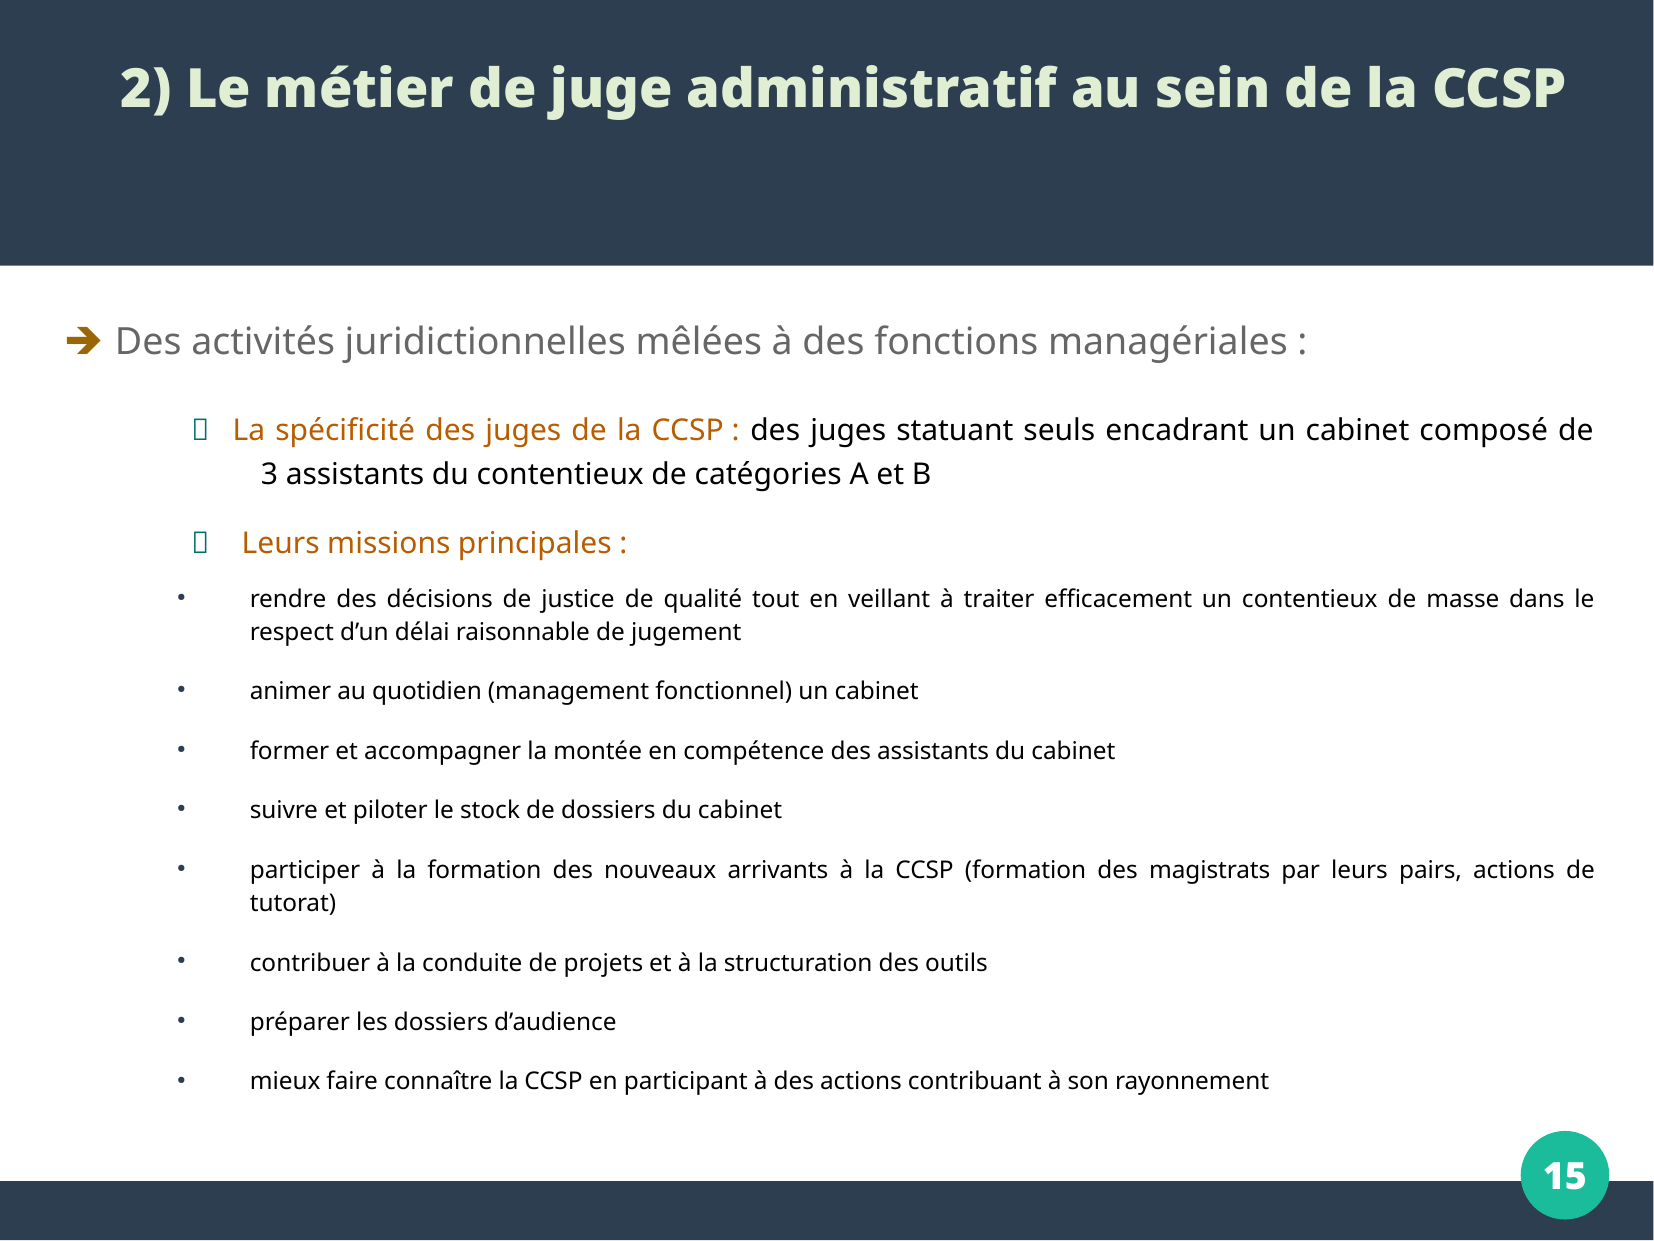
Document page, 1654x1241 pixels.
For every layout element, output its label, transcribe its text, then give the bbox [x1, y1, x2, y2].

list  Des activités juridictionnelles mêlées à des fonctions managériales :  La spécificité des juges de la CCSP : des juges statuant seuls encadrant un cabinet composé de 3 assistants du contentieux de catégories A et B  Leurs missions principales : rendre des décisions de justice de qualité tout en veillant à traiter efficacement un contentieux de masse dans le respect d’un délai raisonnable de jugement animer au quotidien (management fonctionnel) un cabinet former et accompagner la montée en compétence des assistants du cabinet suivre et piloter le stock de dossiers du cabinet participer à la formation des nouveaux arrivants à la CCSP (formation des magistrats par leurs pairs, actions de tutorat) contribuer à la conduite de projets et à la structuration des outils préparer les dossiers d’audience mieux faire connaître la CCSP en participant à des actions contribuant à son rayonnement [0, 224, 1595, 1099]
title 2) Le métier de juge administratif au sein de la CCSP [59, 49, 1630, 187]
